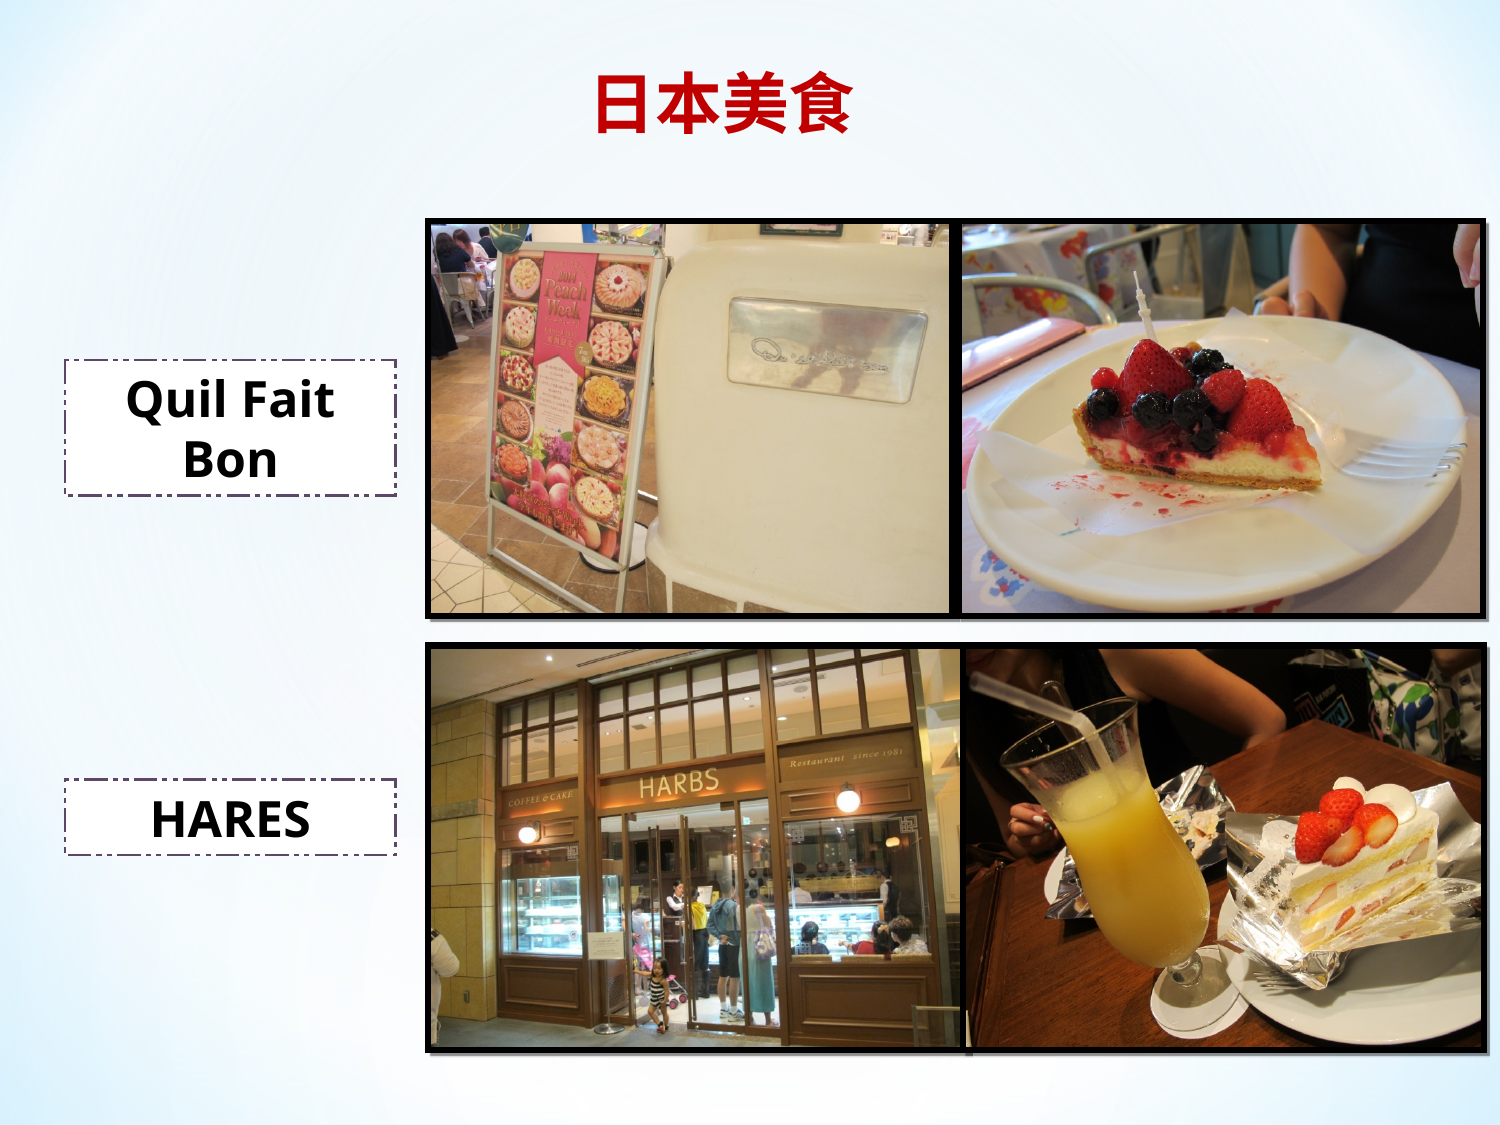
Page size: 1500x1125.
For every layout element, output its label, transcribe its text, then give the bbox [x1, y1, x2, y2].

text_box Quil Fait Bon [64, 360, 396, 496]
picture [0, 0, 1500, 1125]
text_box 日本美食 [549, 54, 896, 151]
text_box HARES [64, 779, 396, 855]
